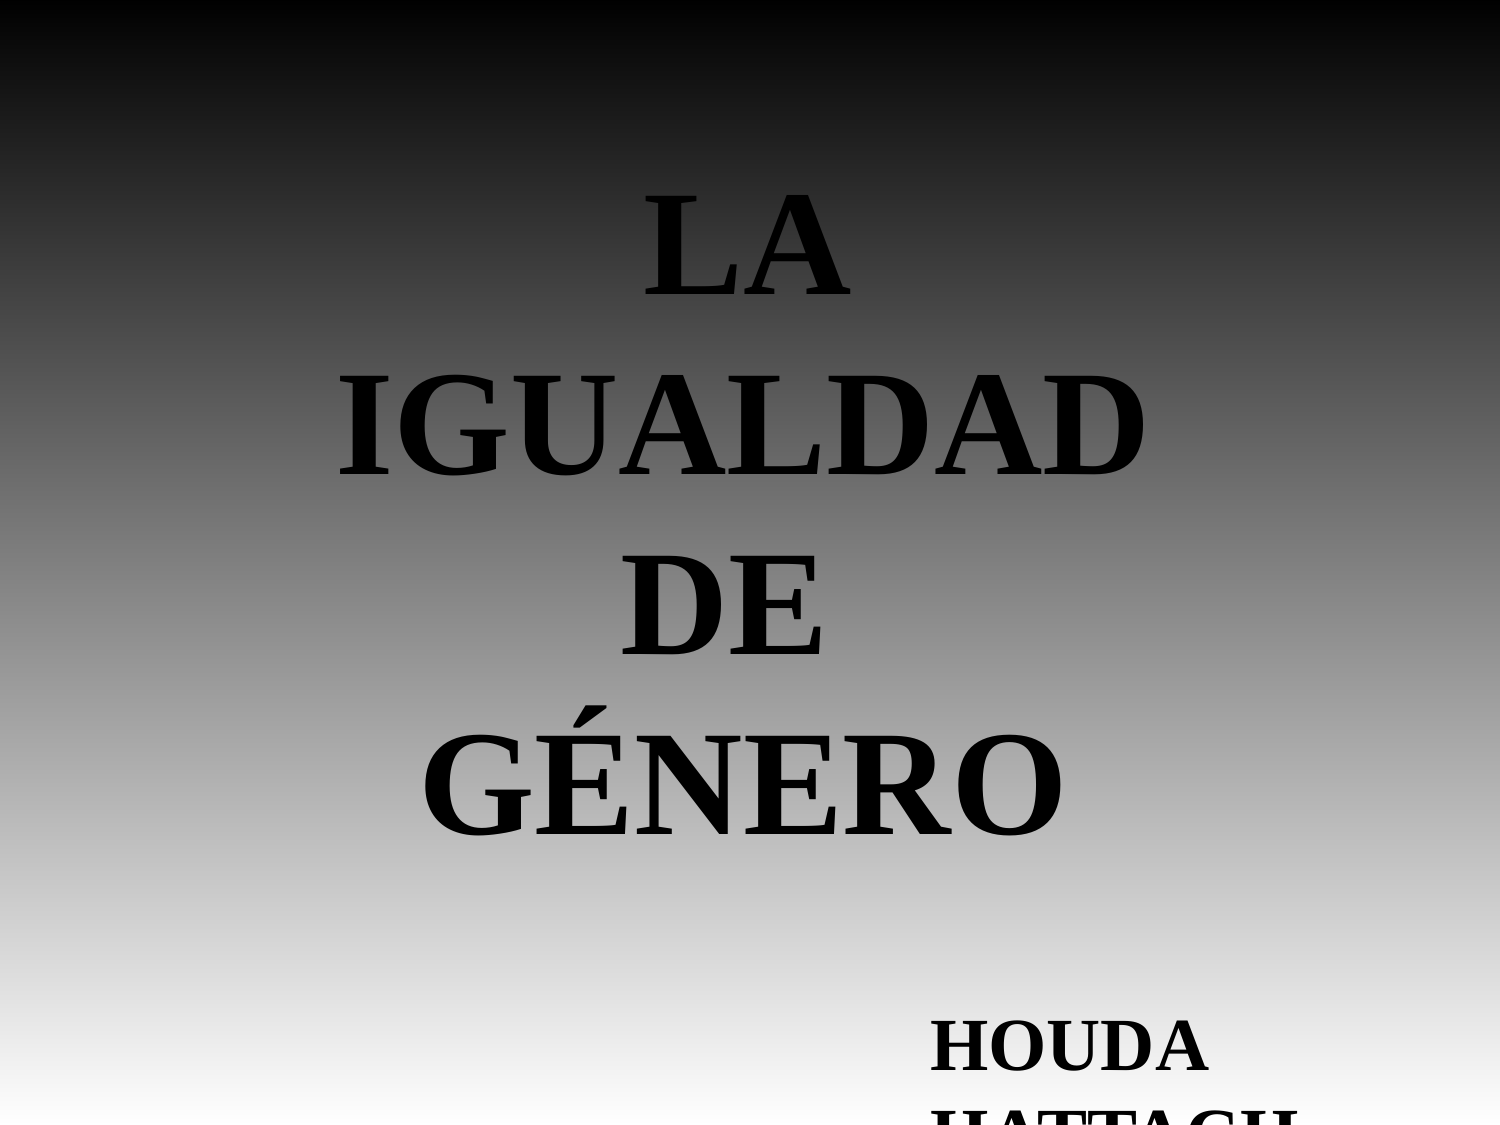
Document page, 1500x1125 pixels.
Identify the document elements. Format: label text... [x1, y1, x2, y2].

subtitle LA IGUALDAD DE GÉNERO [218, 137, 1269, 941]
text_box HOUDA HATTACH DAHDAH [915, 987, 1376, 1035]
